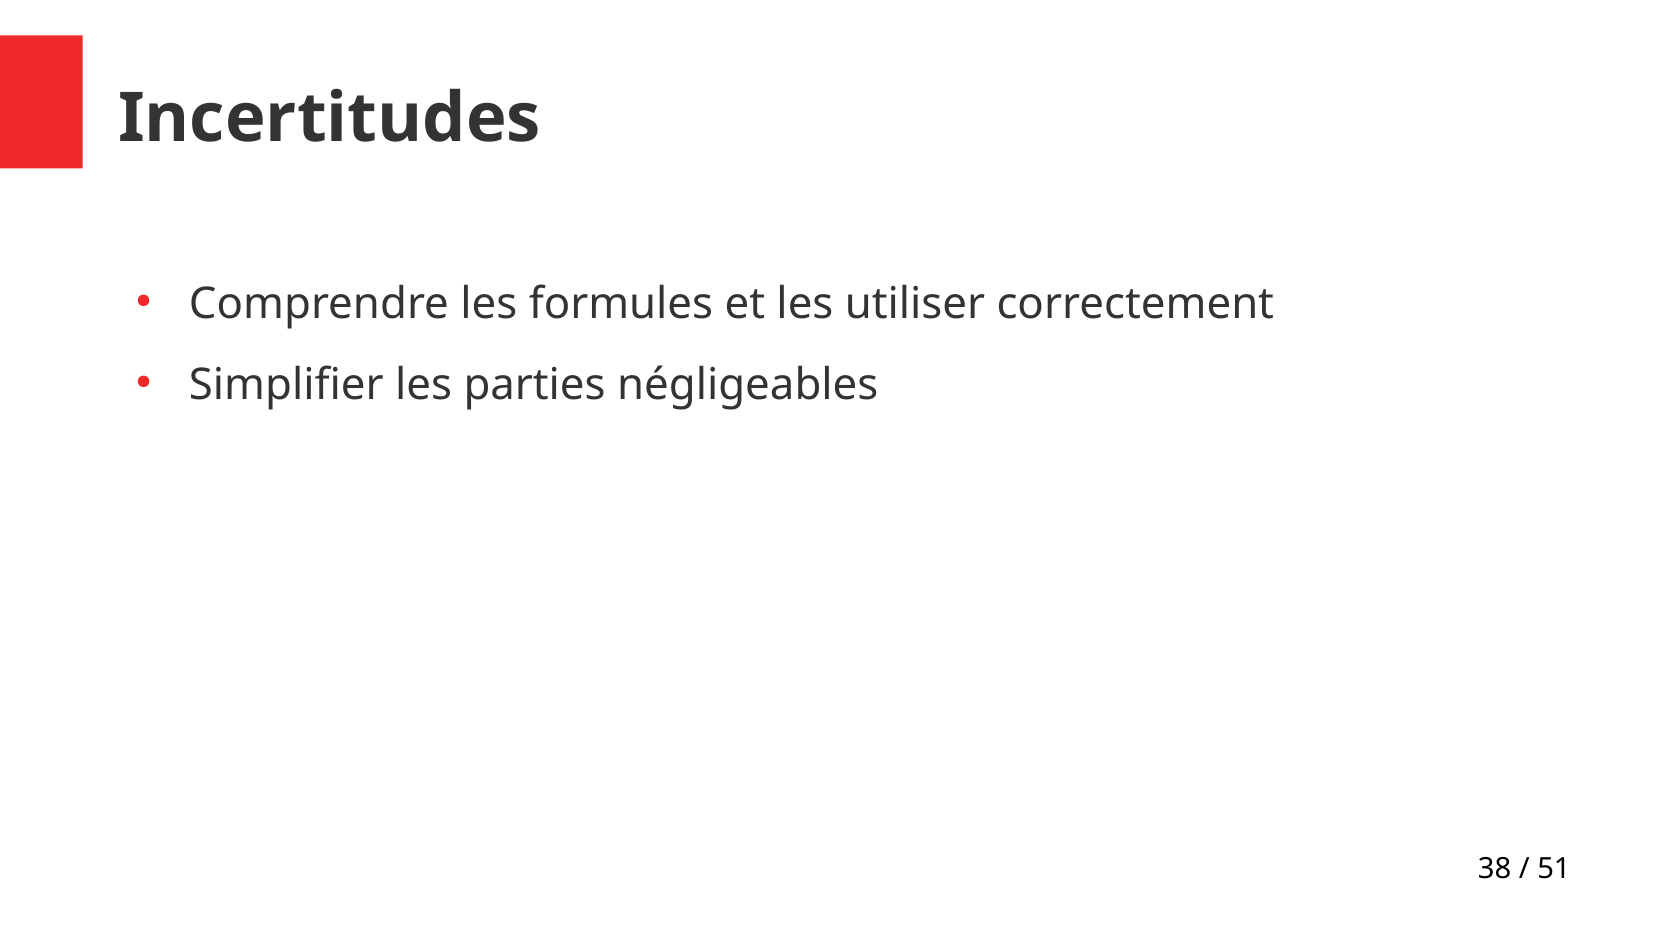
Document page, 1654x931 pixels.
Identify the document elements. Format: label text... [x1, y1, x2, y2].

list Comprendre les formules et les utiliser correctement Simplifier les parties négligeables [118, 271, 1536, 806]
title Incertitudes [118, 37, 1571, 193]
